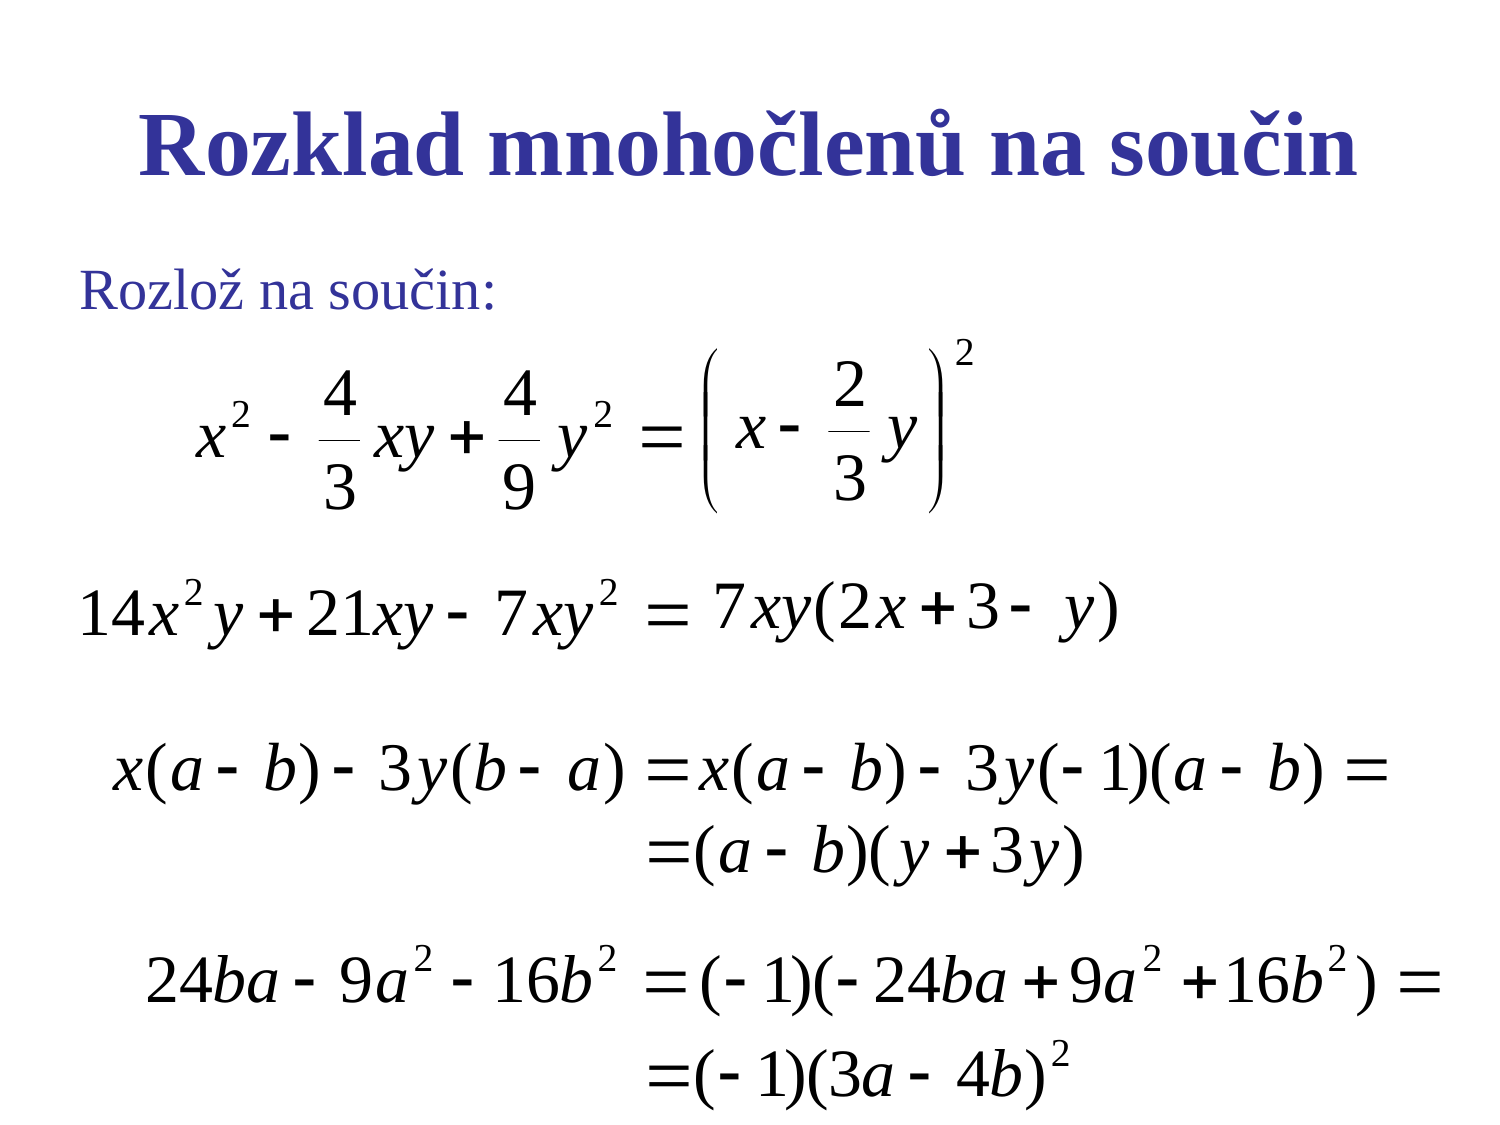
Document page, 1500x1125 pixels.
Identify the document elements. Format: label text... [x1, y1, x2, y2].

chart [183, 350, 687, 526]
chart [690, 323, 986, 528]
chart [74, 562, 691, 665]
chart [702, 566, 1133, 658]
chart [135, 928, 1443, 1125]
title Rozklad mnohočlenů na součin [75, 45, 1426, 233]
chart [100, 727, 1388, 902]
text_box Rozlož na součin: [64, 243, 1436, 329]
